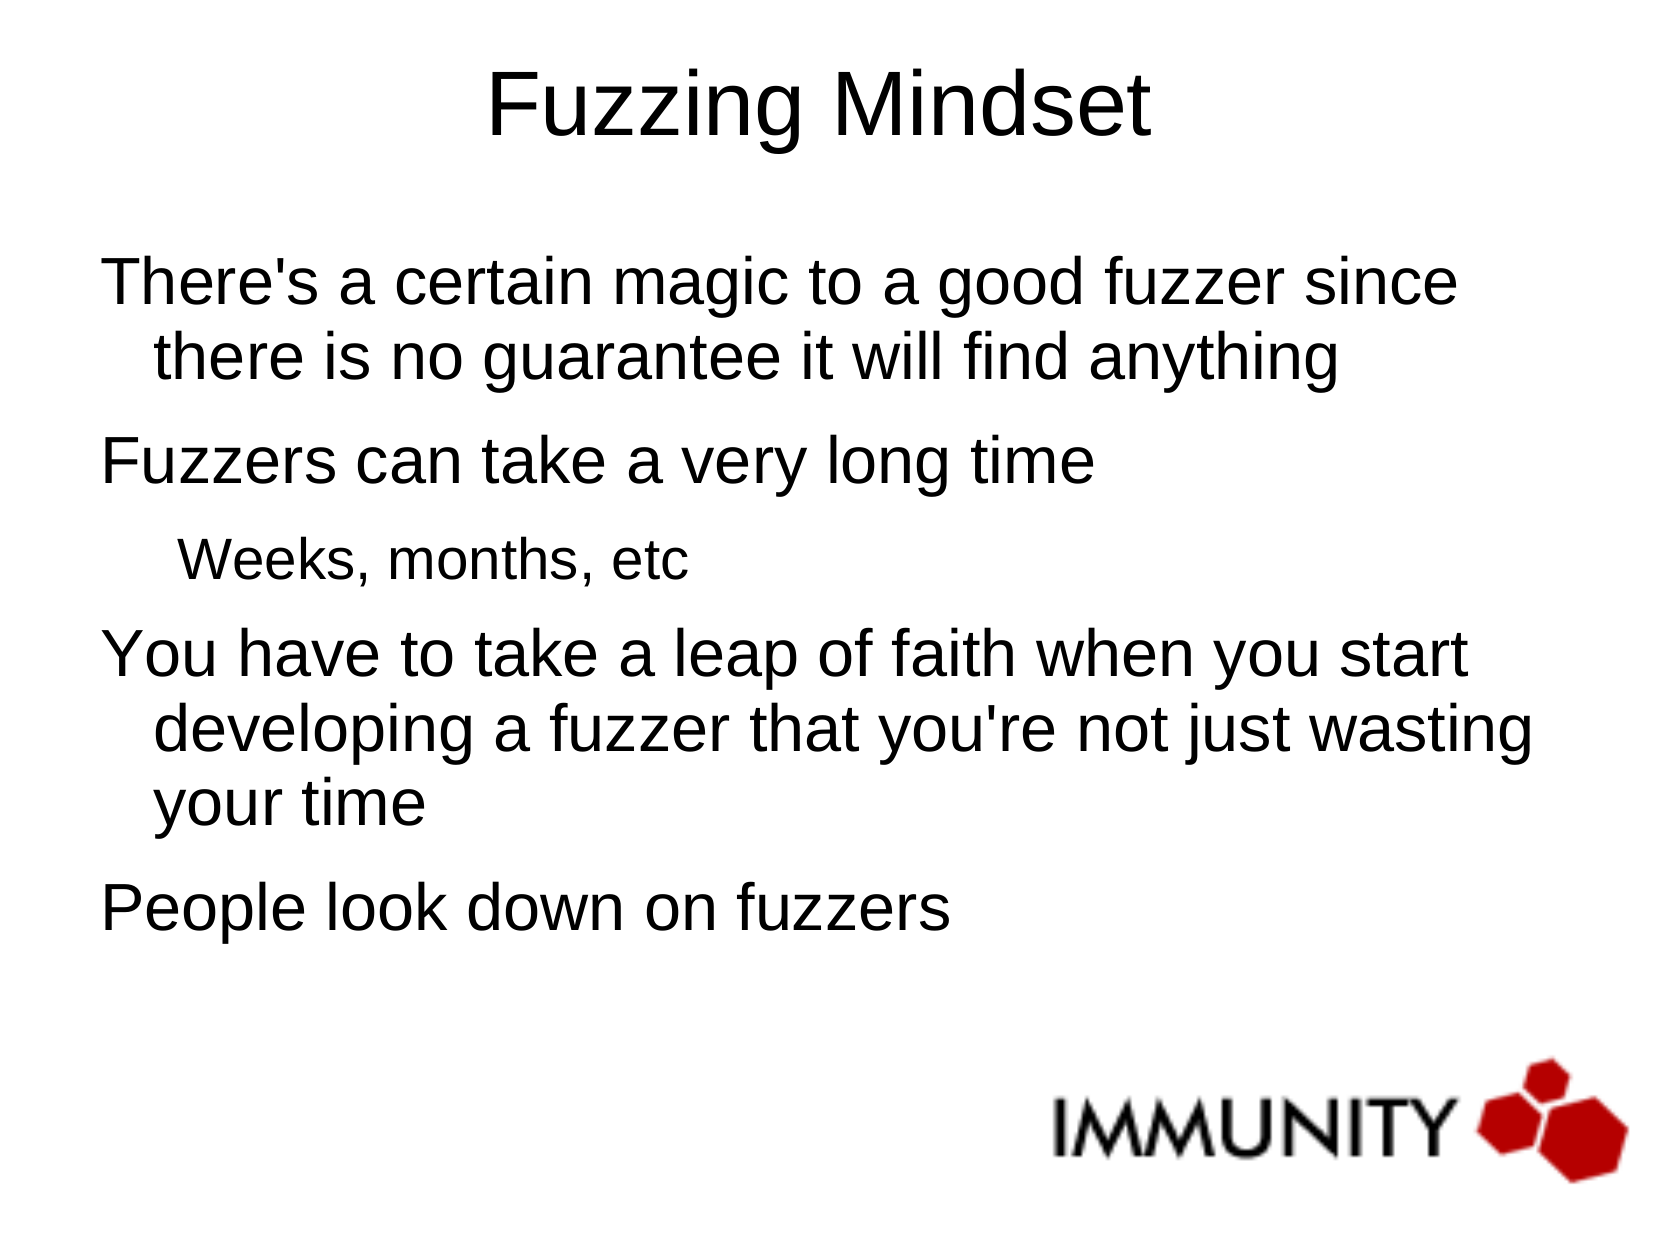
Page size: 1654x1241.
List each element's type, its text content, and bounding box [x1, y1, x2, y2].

list There's a certain magic to a good fuzzer since there is no guarantee it will find anything Fuzzers can take a very long time Weeks, months, etc You have to take a leap of faith when you start developing a fuzzer that you're not just wasting your time People look down on fuzzers [82, 243, 1571, 1138]
picture [1006, 1017, 1654, 1241]
title Fuzzing Mindset [75, 0, 1564, 208]
